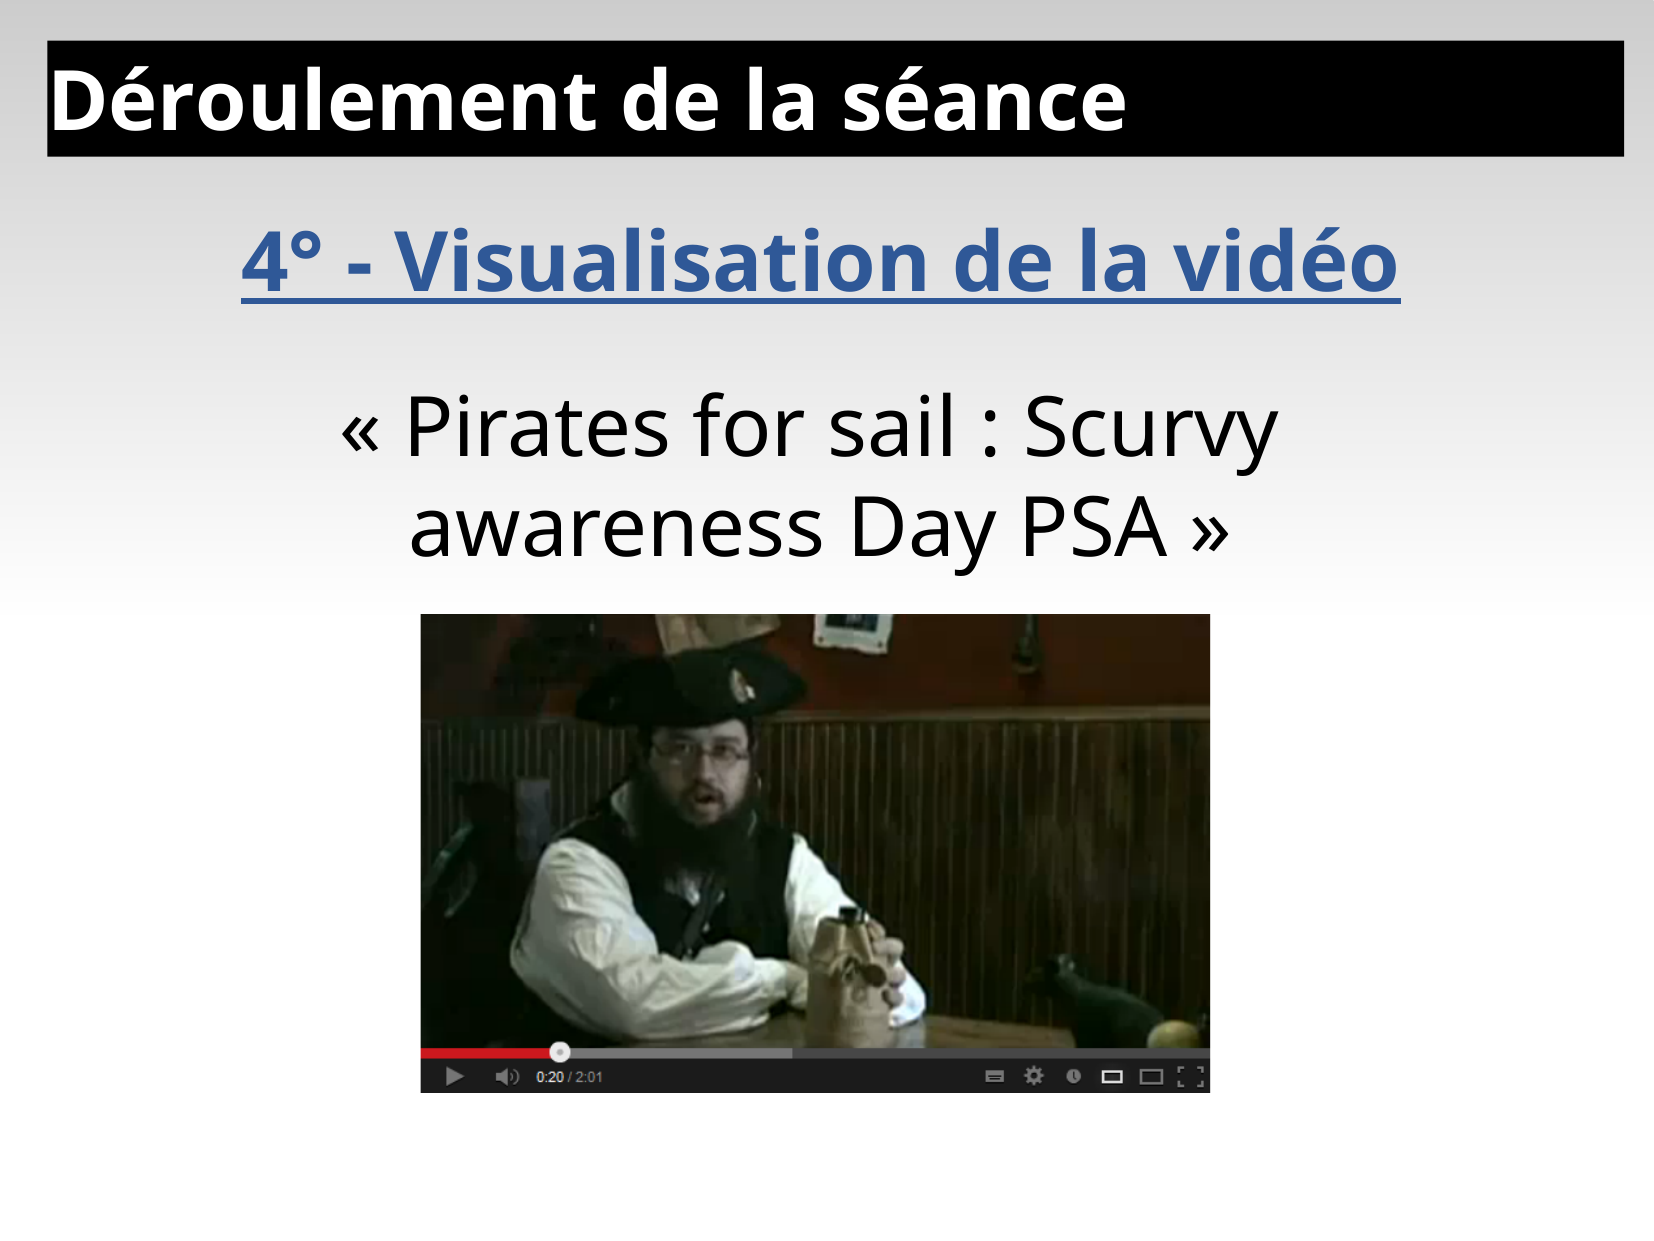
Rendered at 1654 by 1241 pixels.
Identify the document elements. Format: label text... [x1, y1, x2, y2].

picture [420, 614, 1211, 1093]
title Déroulement de la séance [47, 40, 1625, 157]
text_box 4° - Visualisation de la vidéo « Pirates for sail : Scurvy awareness Day PSA » [147, 200, 1495, 957]
